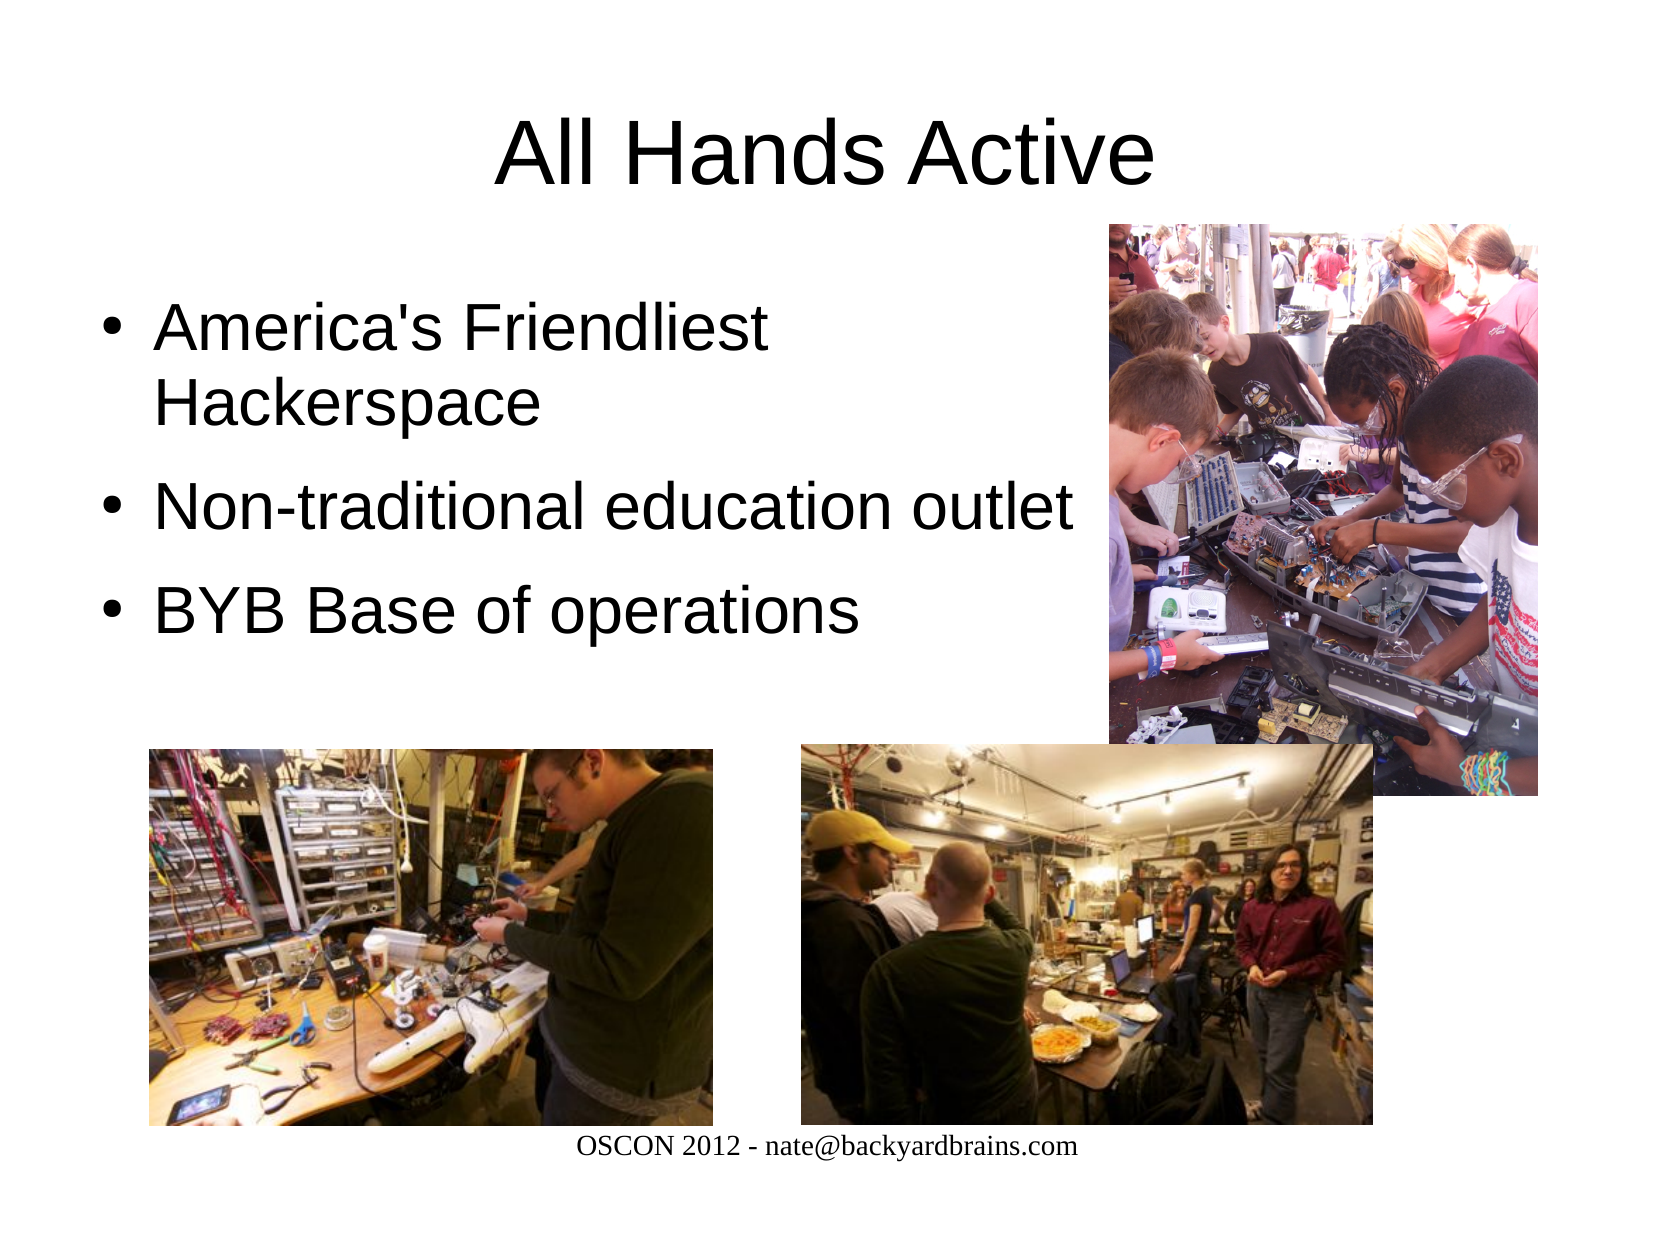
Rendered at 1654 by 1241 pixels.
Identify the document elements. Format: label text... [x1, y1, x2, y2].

list America's Friendliest Hackerspace Non-traditional education outlet BYB Base of operations [82, 290, 1088, 1010]
title All Hands Active [82, 49, 1571, 257]
picture [801, 224, 1538, 1126]
picture [149, 749, 713, 1126]
